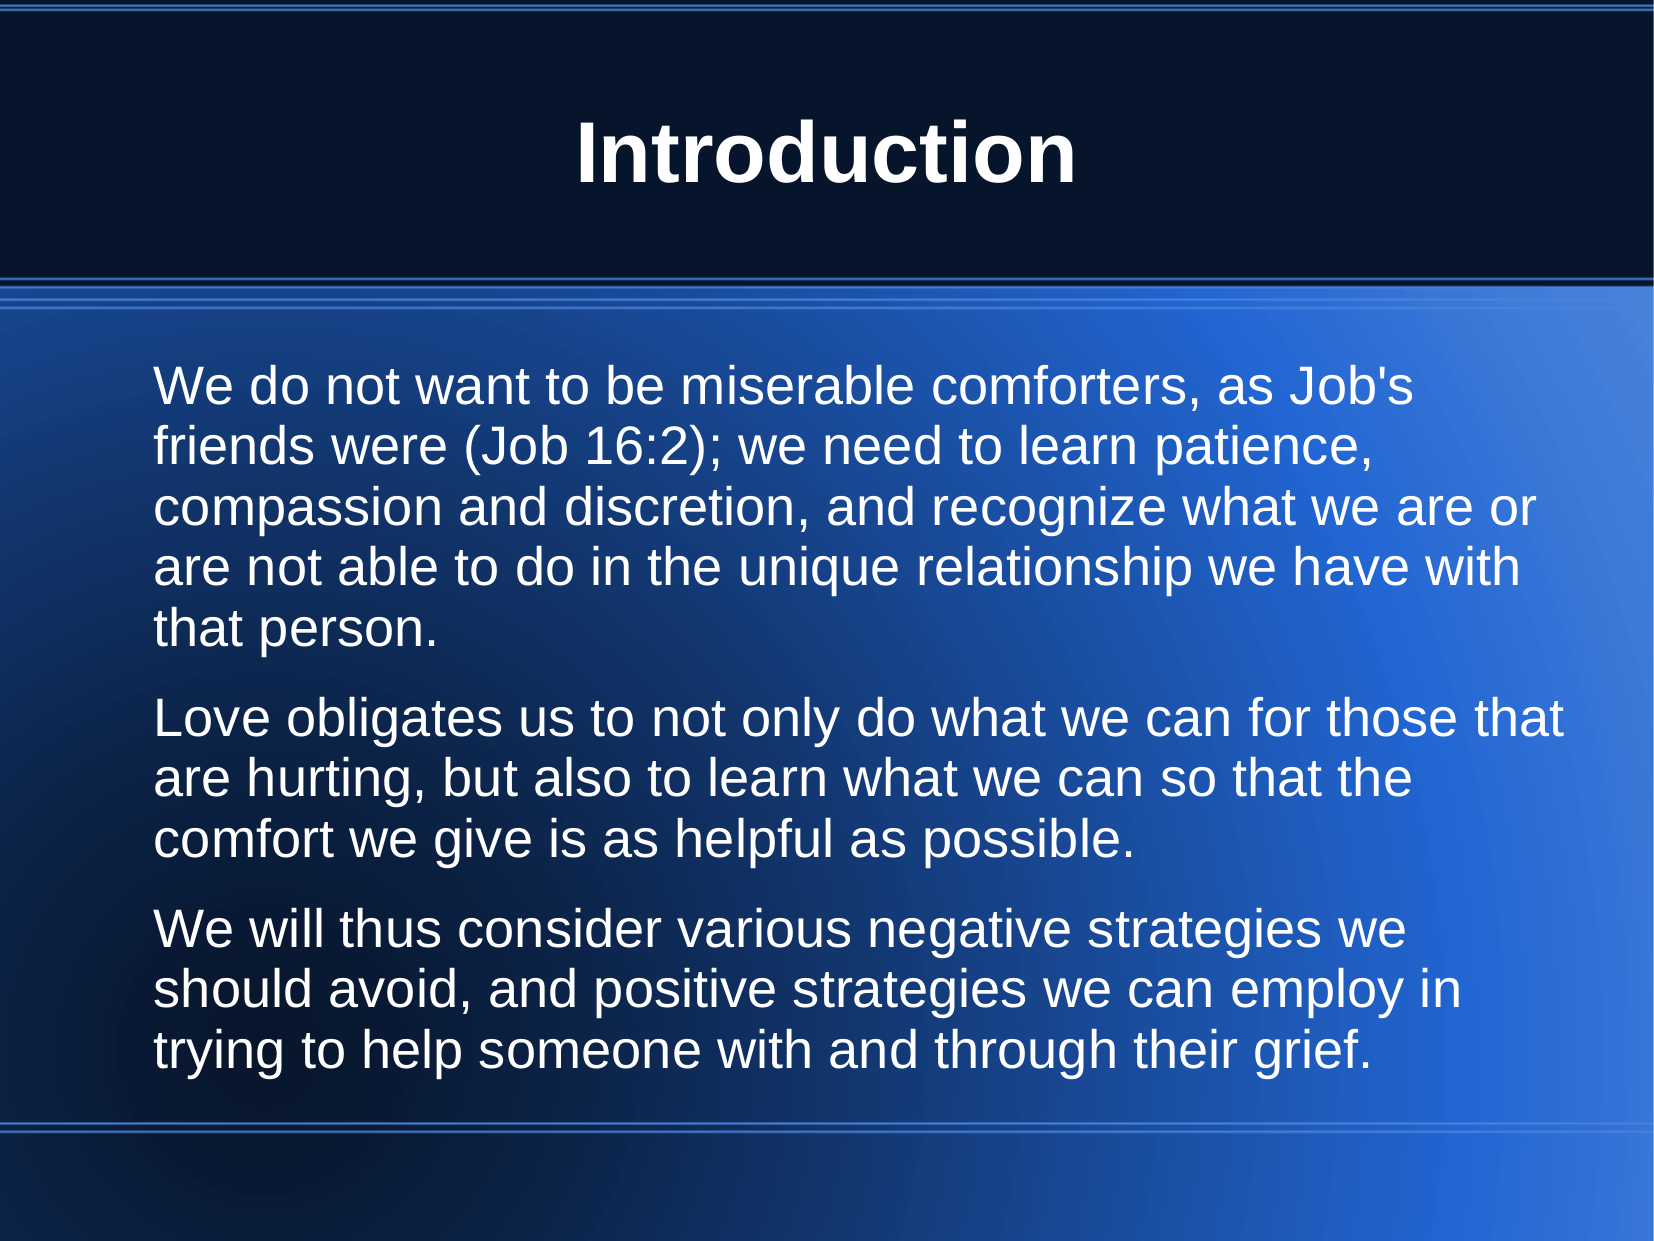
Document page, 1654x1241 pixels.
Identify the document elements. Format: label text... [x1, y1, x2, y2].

list We do not want to be miserable comforters, as Job's friends were (Job 16:2); we need to learn patience, compassion and discretion, and recognize what we are or are not able to do in the unique relationship we have with that person. Love obligates us to not only do what we can for those that are hurting, but also to learn what we can so that the comfort we give is as helpful as possible. We will thus consider various negative strategies we should avoid, and positive strategies we can employ in trying to help someone with and through their grief. [82, 355, 1571, 1081]
title Introduction [82, 49, 1571, 257]
picture [0, 0, 1654, 1241]
